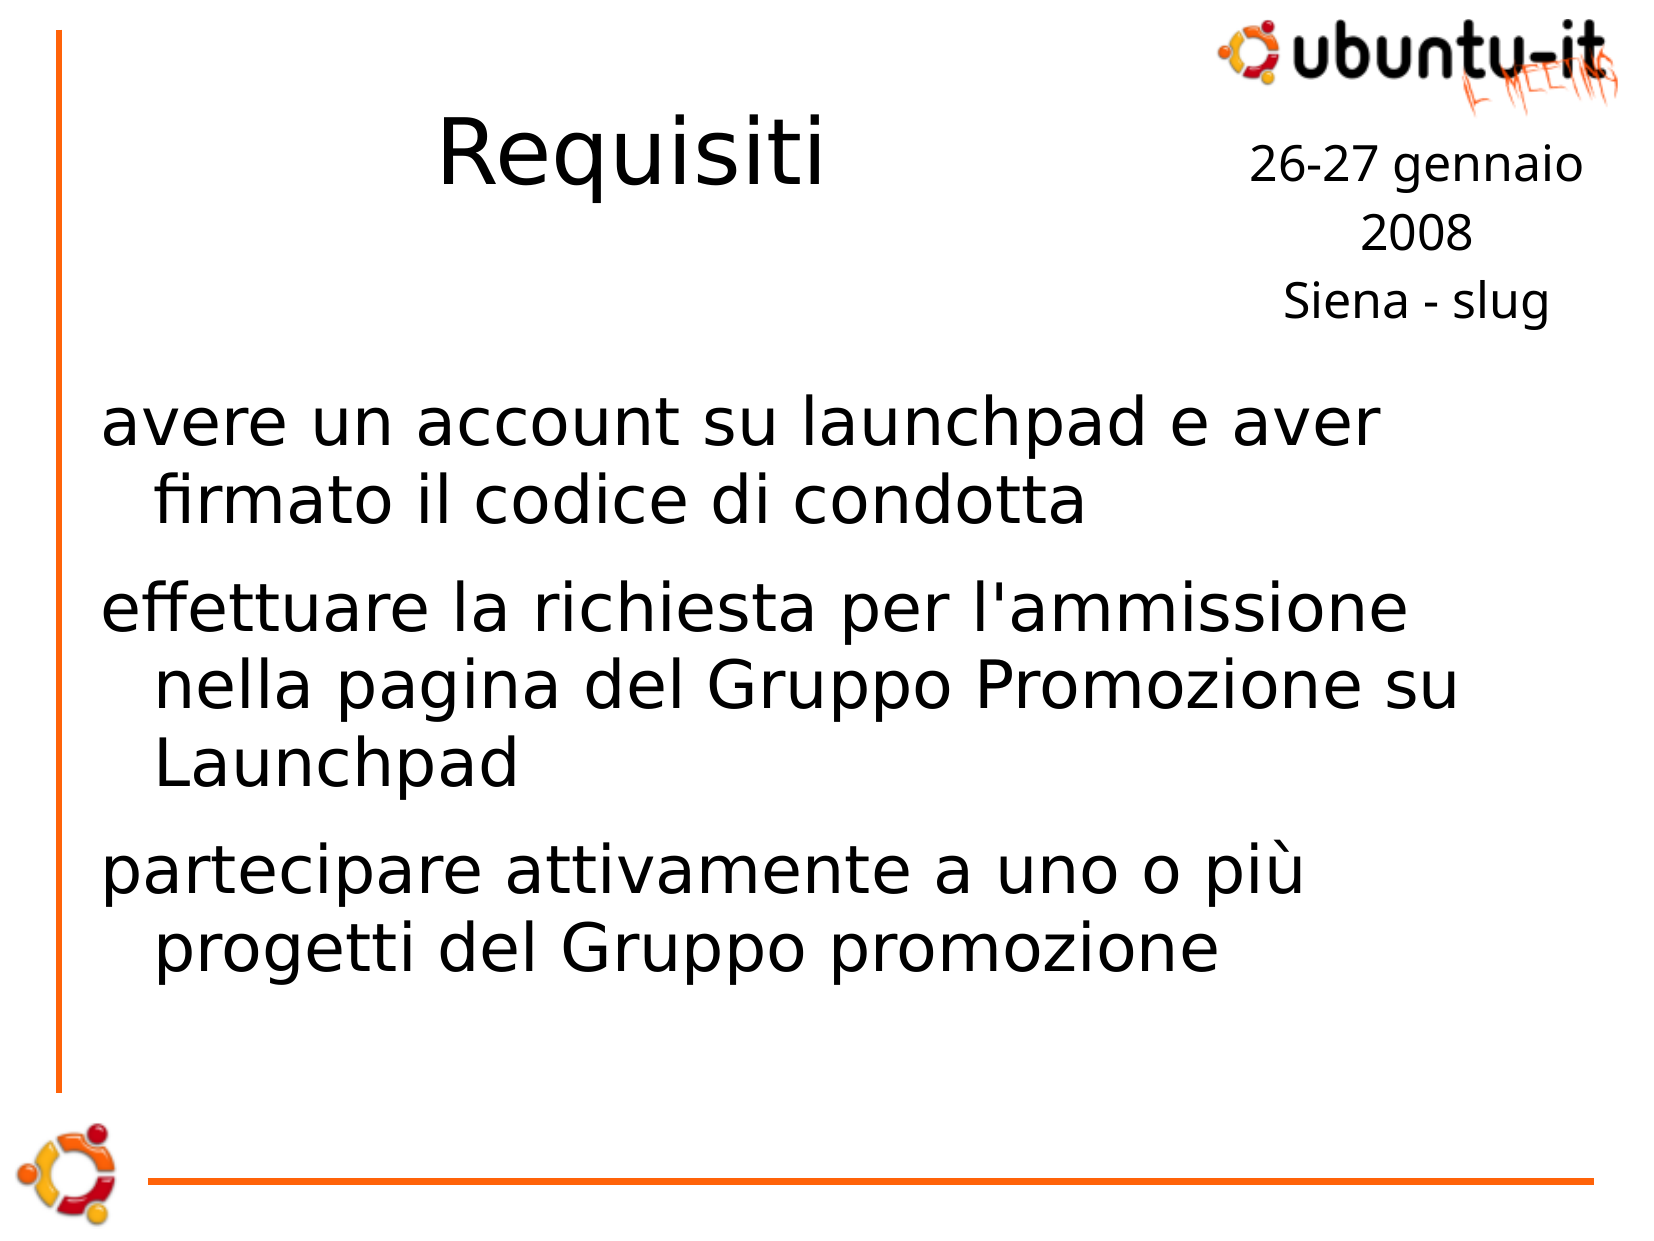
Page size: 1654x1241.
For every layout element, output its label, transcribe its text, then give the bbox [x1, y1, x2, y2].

picture [1210, 19, 1628, 119]
title Requisiti [82, 56, 1182, 250]
list avere un account su launchpad e aver firmato il codice di condotta effettuare la richiesta per l'ammissione nella pagina del Gruppo Promozione su Launchpad partecipare attivamente a uno o più progetti del Gruppo promozione [82, 383, 1571, 1123]
picture [14, 1122, 119, 1229]
